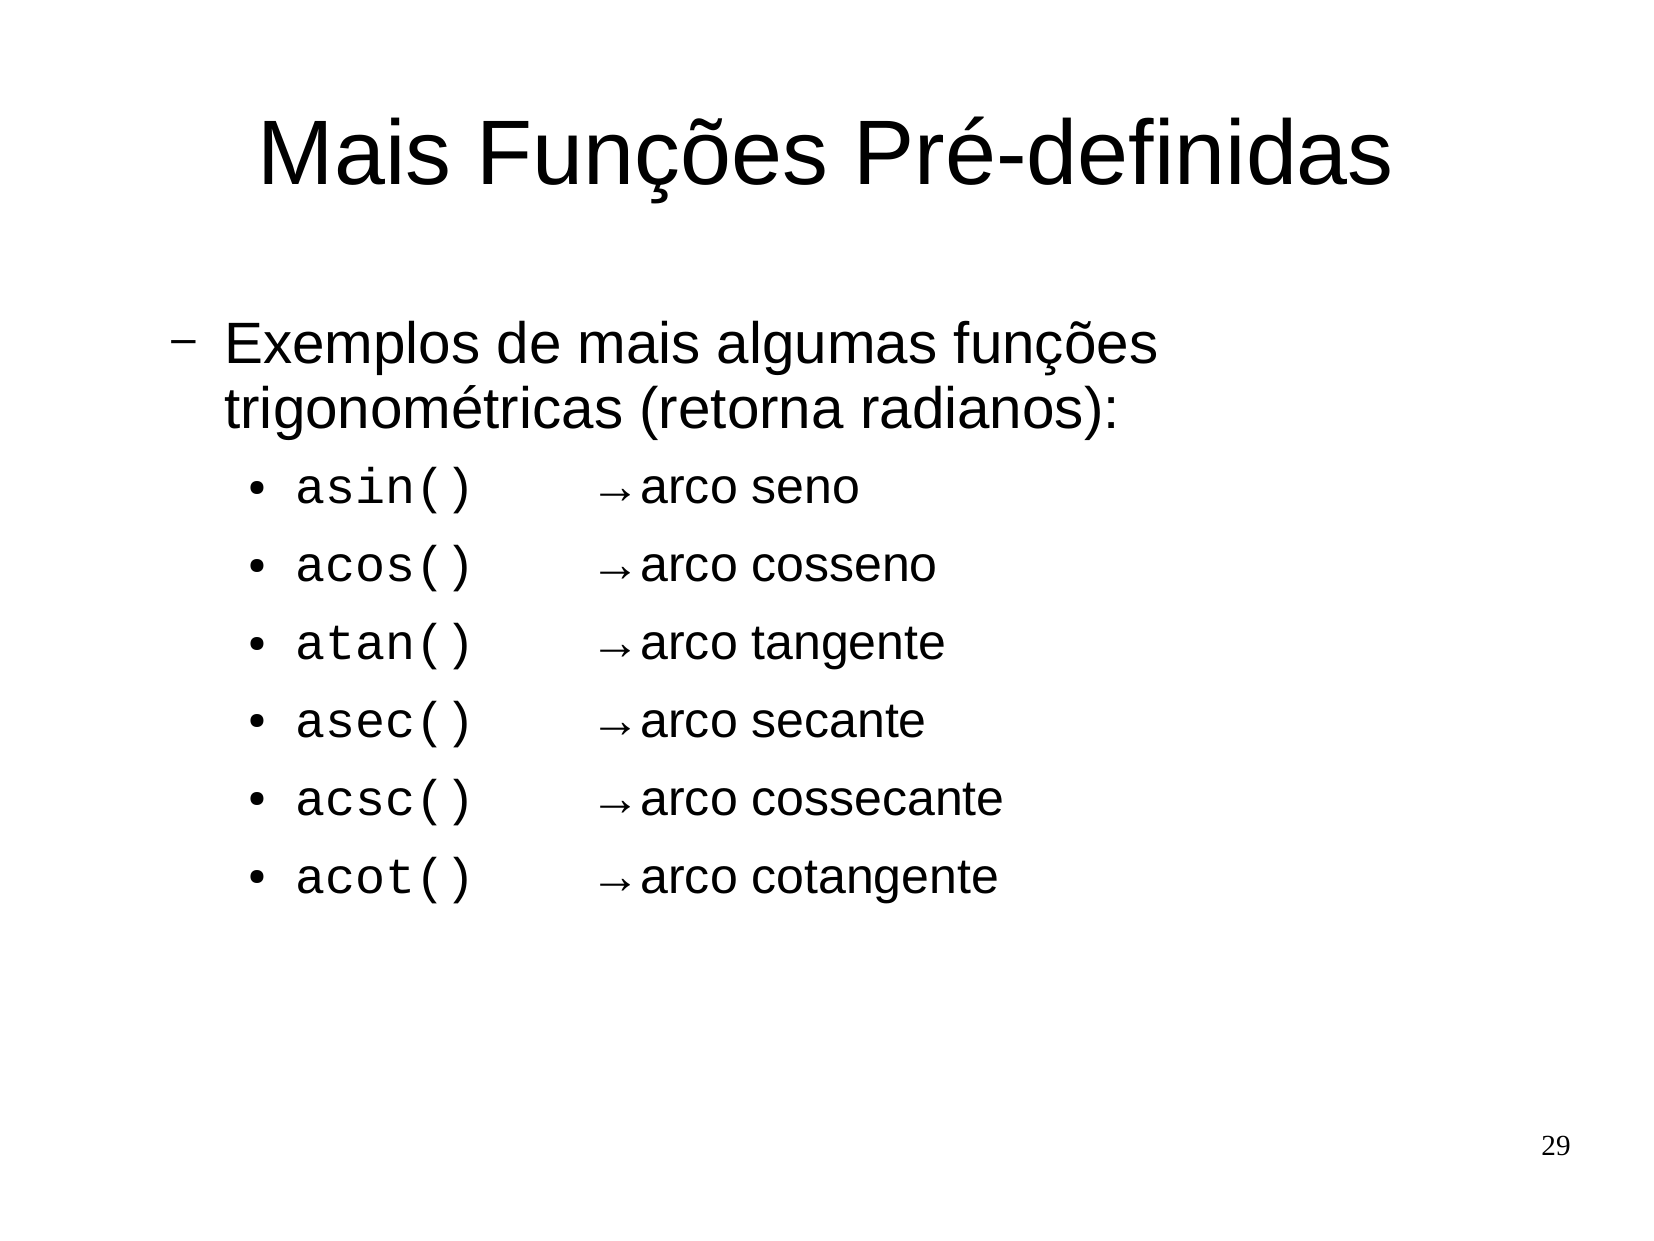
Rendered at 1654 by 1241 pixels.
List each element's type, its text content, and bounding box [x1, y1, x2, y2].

list Exemplos de mais algumas funções trigonométricas (retorna radianos): asin() →arco seno acos() →arco cosseno atan() →arco tangente asec() →arco secante acsc() →arco cossecante acot() →arco cotangente [82, 212, 1571, 1123]
title Mais Funções Pré-definidas [82, 49, 1571, 212]
